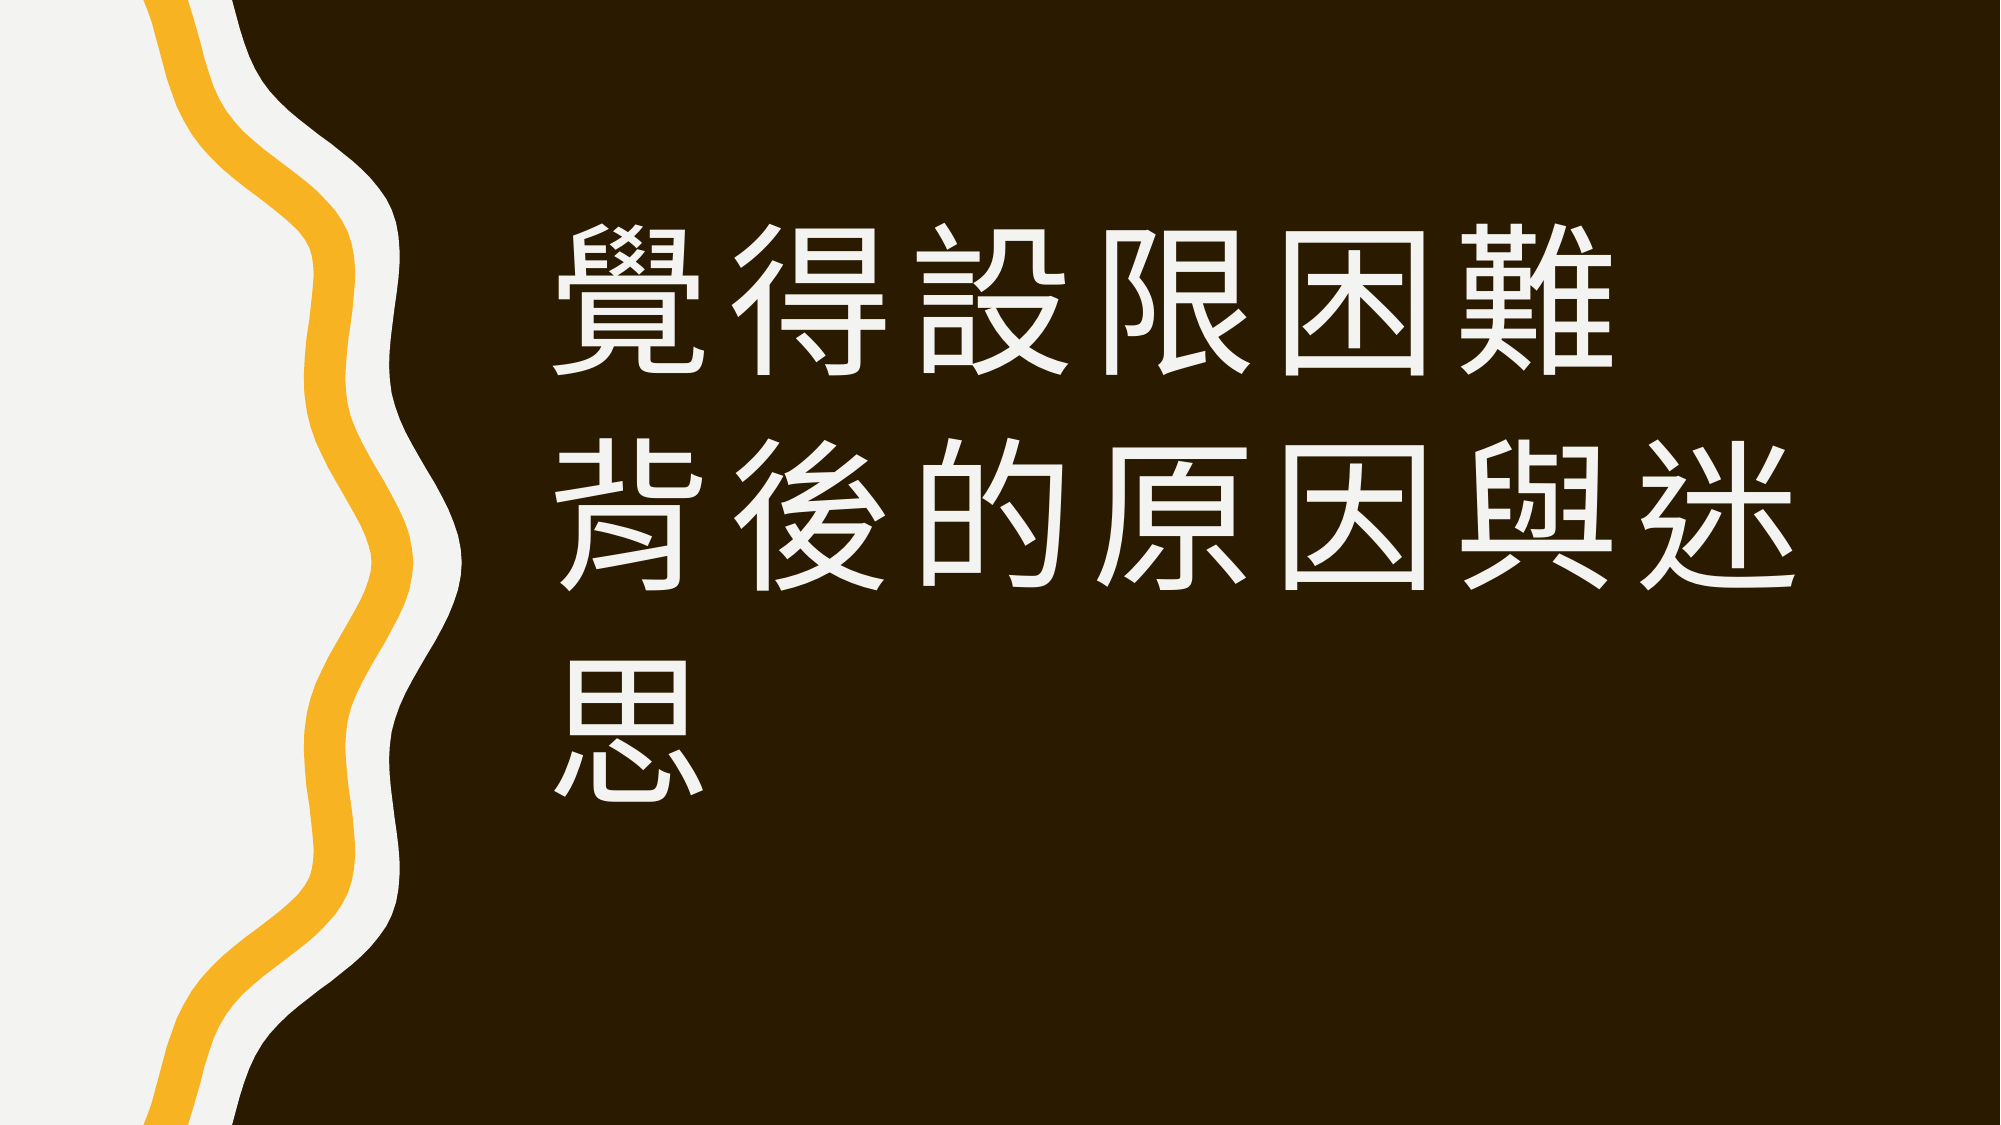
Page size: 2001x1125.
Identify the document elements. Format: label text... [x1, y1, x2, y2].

title 覺得設限困難 背後的原因與迷思 [473, 176, 1978, 843]
